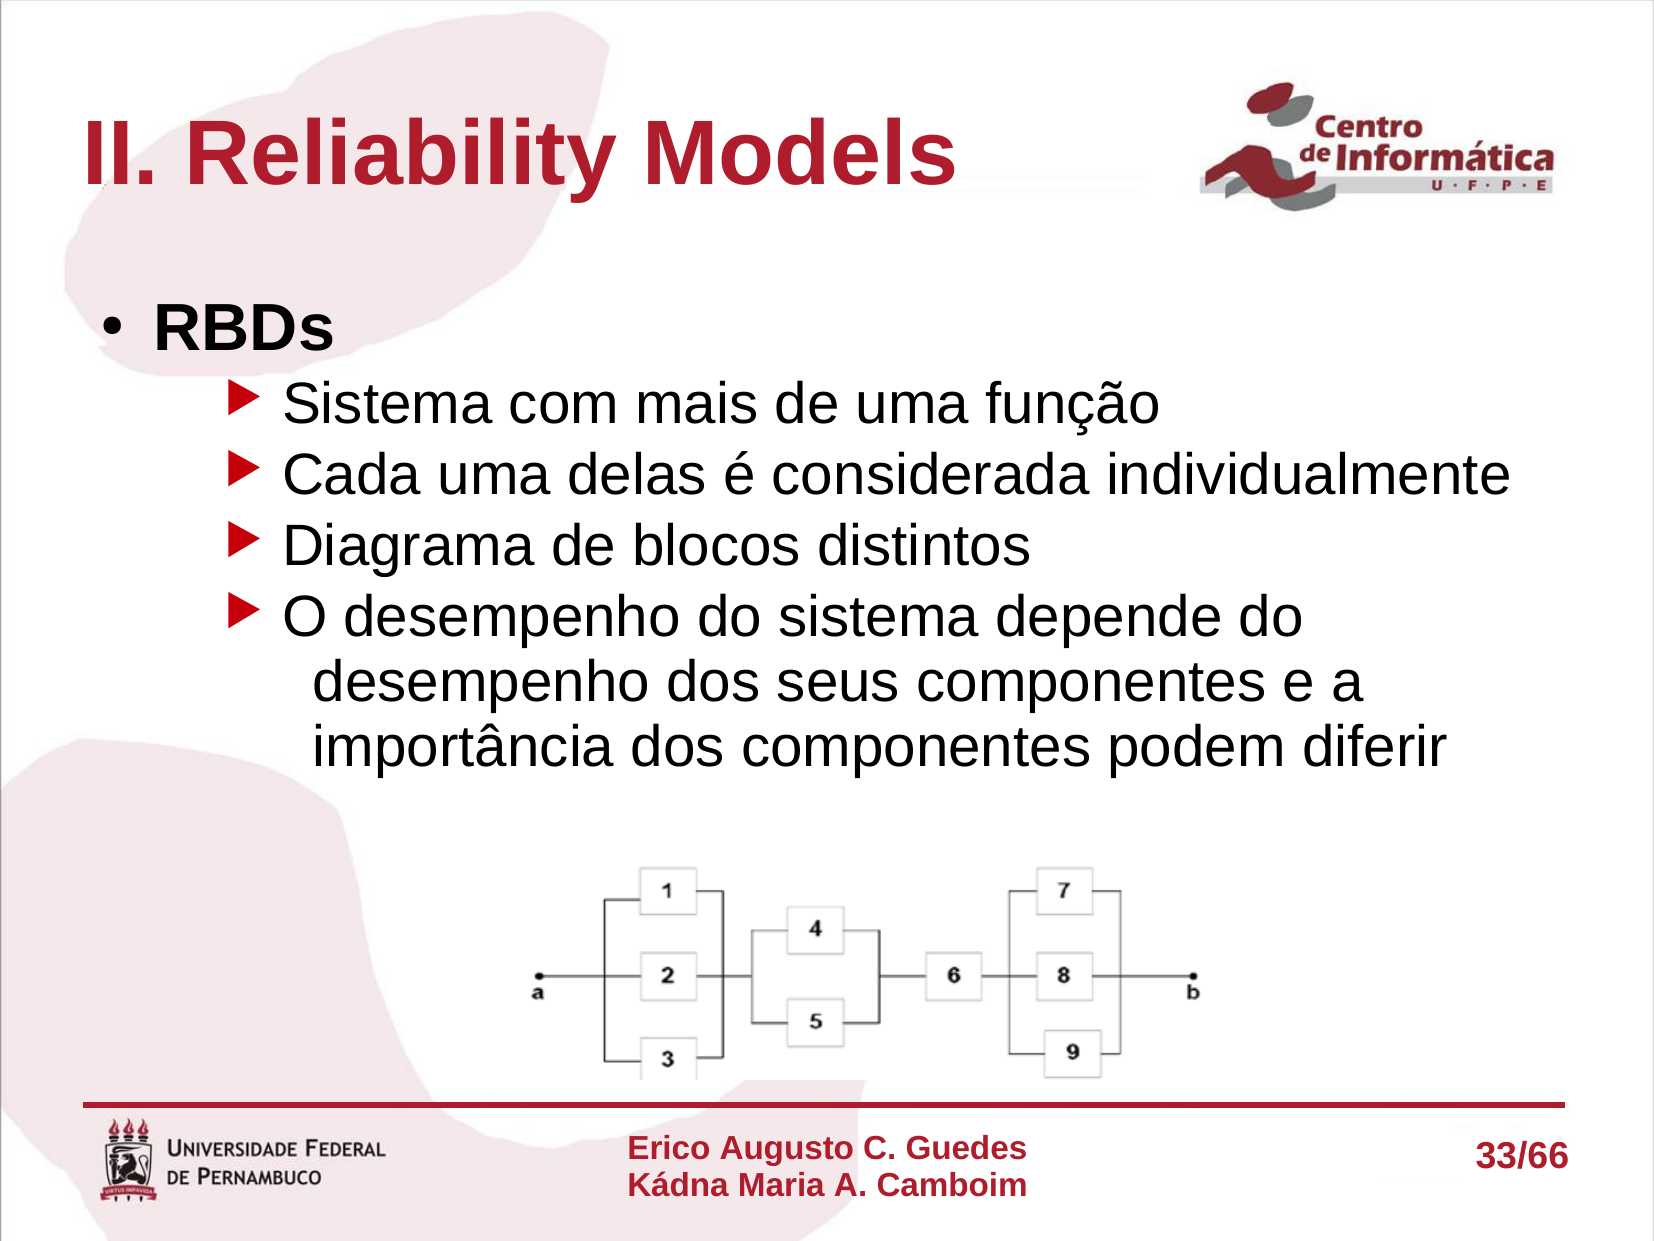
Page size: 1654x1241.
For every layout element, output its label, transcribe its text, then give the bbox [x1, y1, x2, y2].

picture [0, 0, 1654, 1241]
title II. Reliability Models [82, 56, 1571, 250]
list RBDs Sistema com mais de uma função Cada uma delas é considerada individualmente Diagrama de blocos distintos O desempenho do sistema depende do desempenho dos seus componentes e a importância dos componentes podem diferir [82, 290, 1571, 1094]
